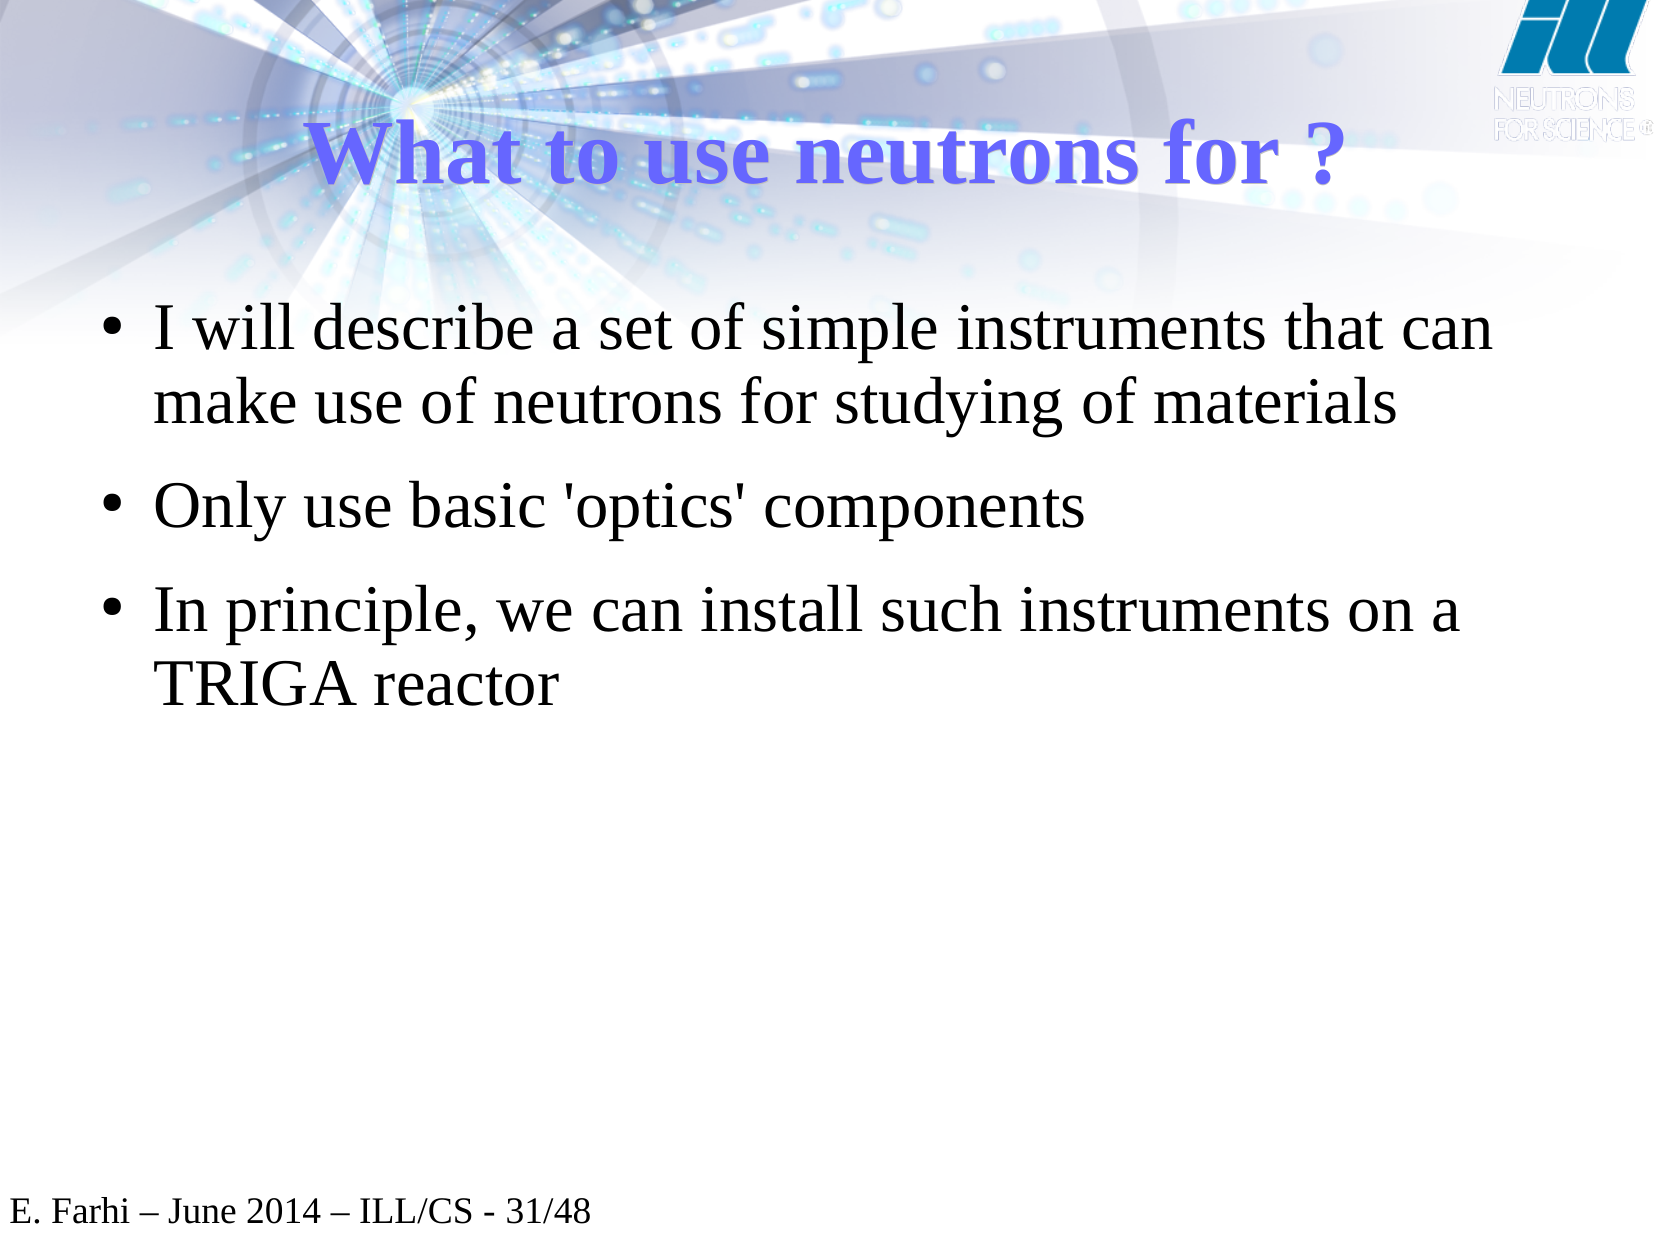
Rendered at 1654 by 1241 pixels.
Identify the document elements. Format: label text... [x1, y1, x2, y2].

picture [0, 0, 1654, 355]
list I will describe a set of simple instruments that can make use of neutrons for studying of materials Only use basic 'optics' components In principle, we can install such instruments on a TRIGA reactor [82, 290, 1538, 1010]
title What to use neutrons for ? [82, 49, 1571, 257]
